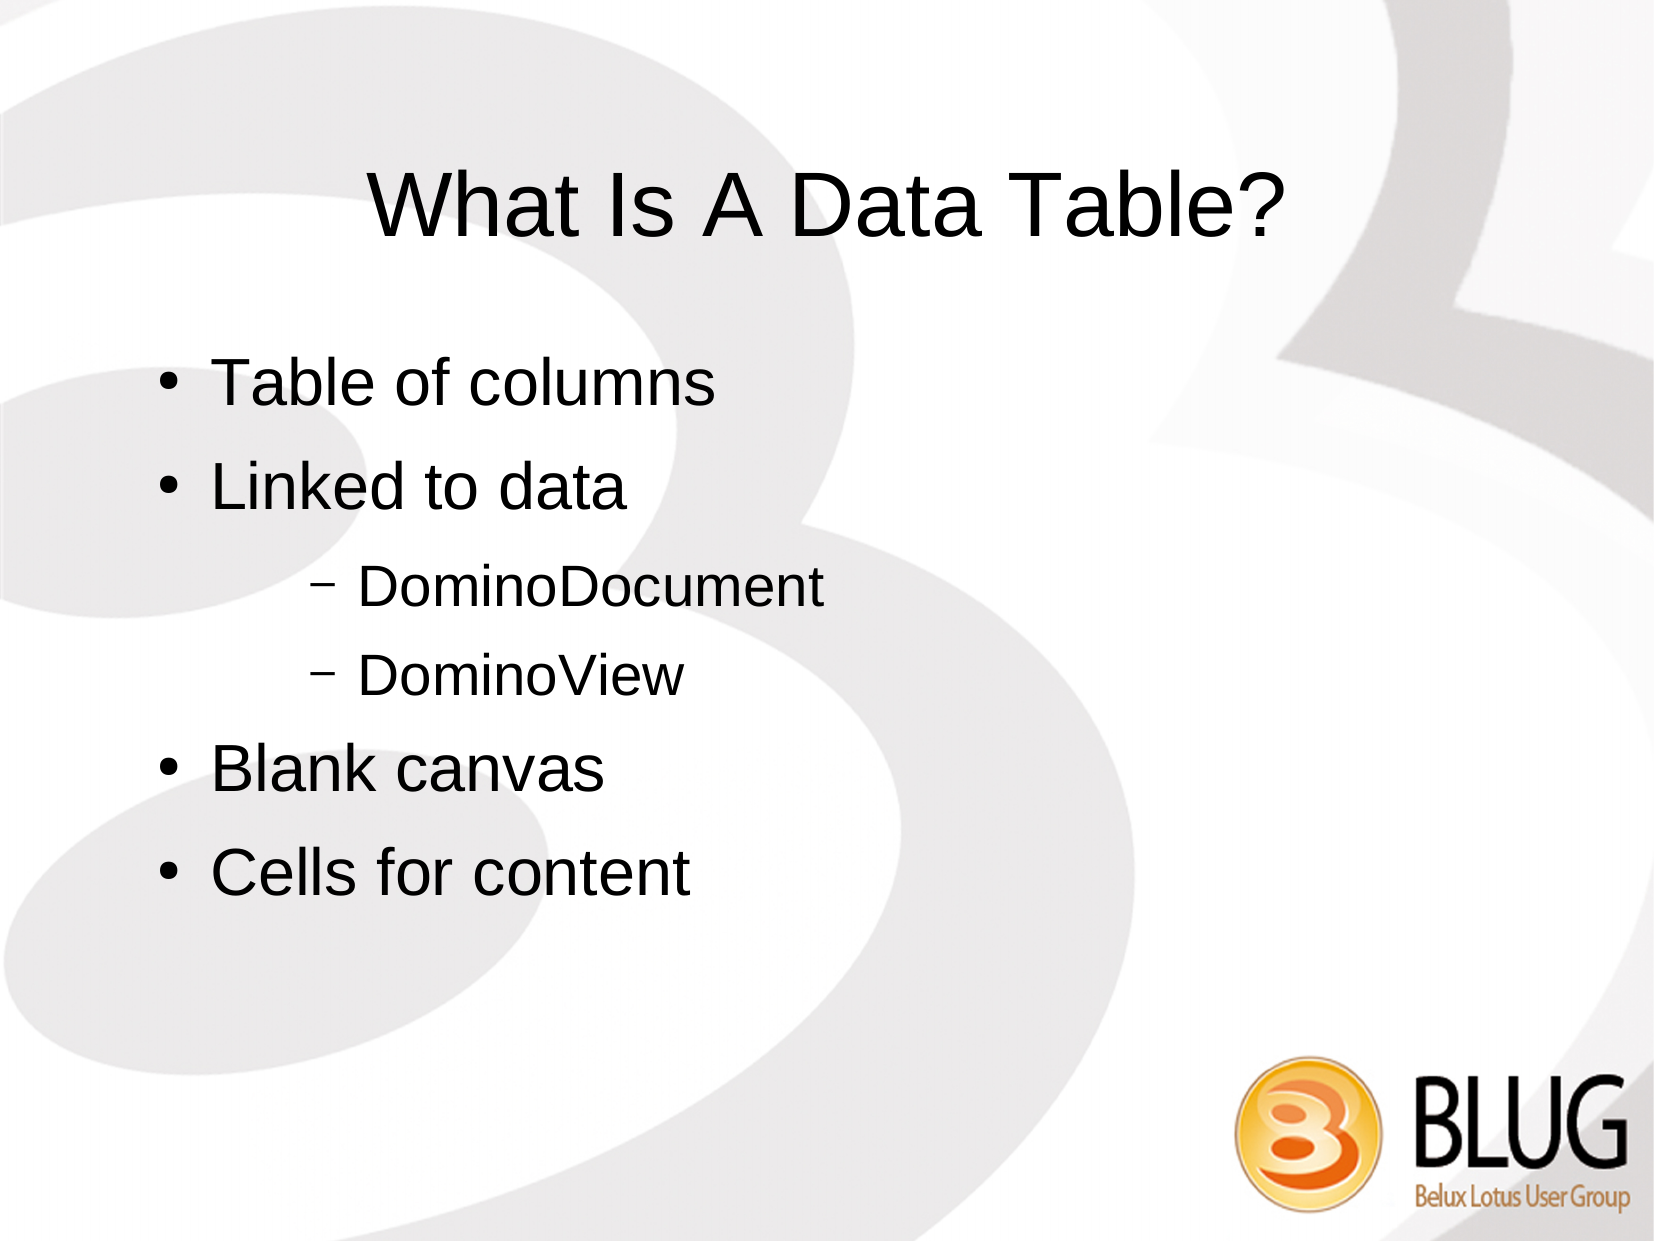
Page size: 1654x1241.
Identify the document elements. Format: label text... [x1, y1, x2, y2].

picture [0, 0, 1654, 1241]
title What Is A Data Table? [121, 102, 1534, 310]
list Table of columns Linked to data DominoDocument DominoView Blank canvas Cells for content [121, 344, 1534, 1144]
